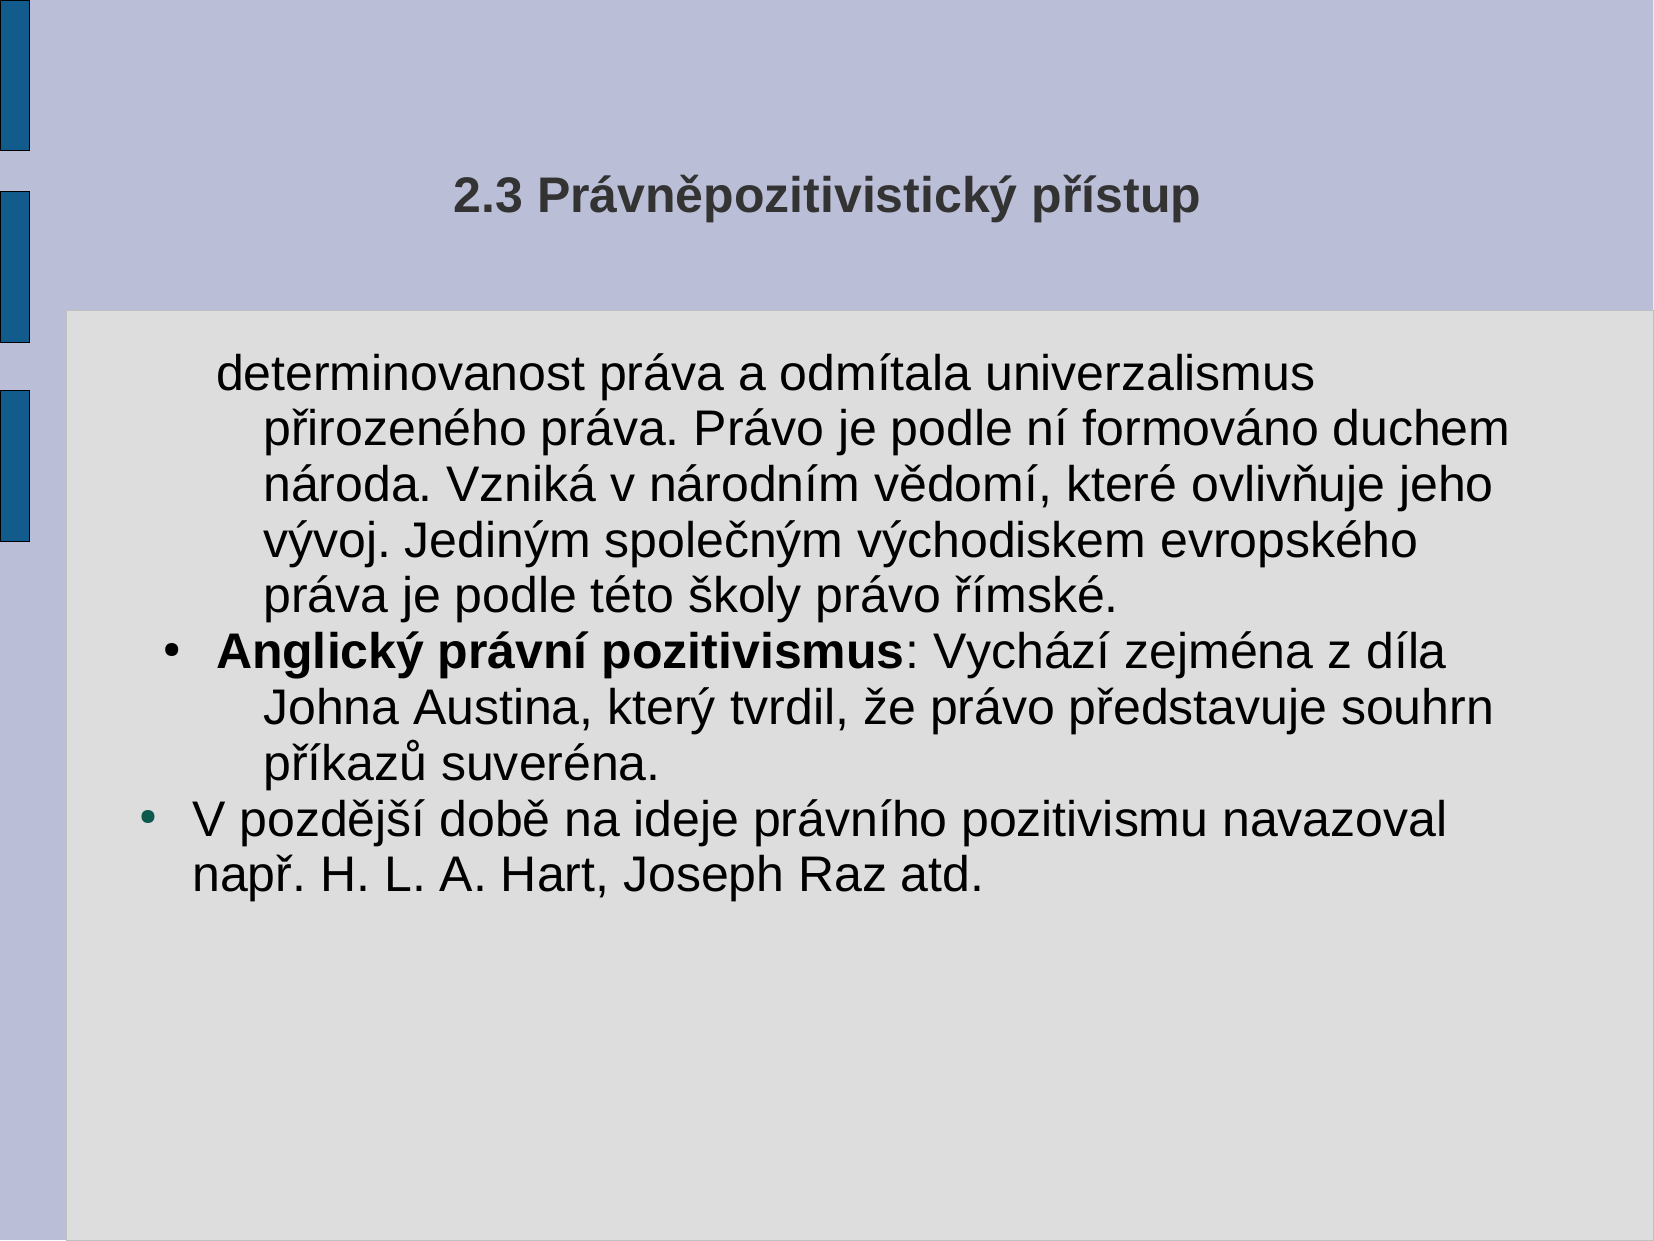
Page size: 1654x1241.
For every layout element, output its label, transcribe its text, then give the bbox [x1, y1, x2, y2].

list determinovanost práva a odmítala univerzalismus přirozeného práva. Právo je podle ní formováno duchem národa. Vzniká v národním vědomí, které ovlivňuje jeho vývoj. Jediným společným východiskem evropského práva je podle této školy právo římské. Anglický právní pozitivismus: Vychází zejména z díla Johna Austina, který tvrdil, že právo představuje souhrn příkazů suveréna. V pozdější době na ideje právního pozitivismu navazoval např. H. L. A. Hart, Joseph Raz atd. [121, 344, 1534, 1065]
title 2.3 Právněpozitivistický přístup [121, 91, 1534, 299]
